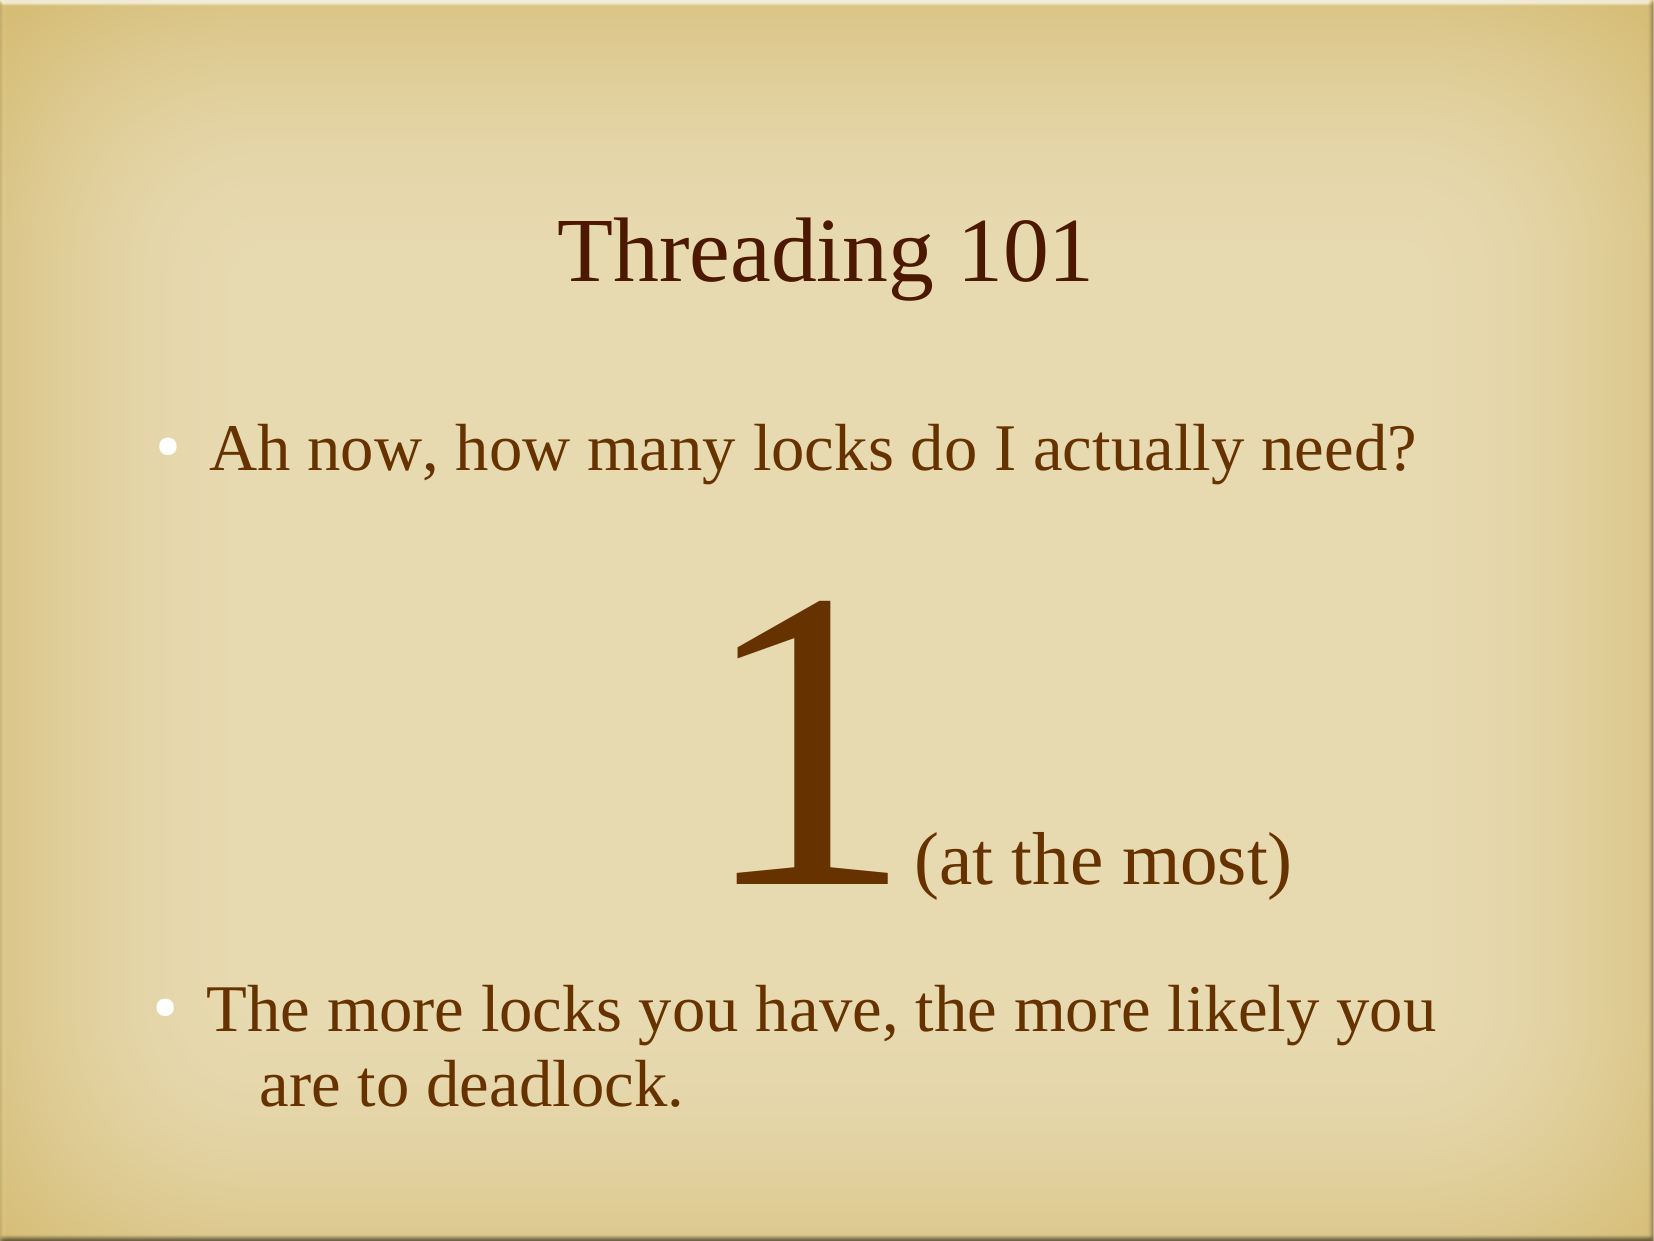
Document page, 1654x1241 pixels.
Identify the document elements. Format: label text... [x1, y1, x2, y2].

list Ah now, how many locks do I actually need? [120, 411, 1533, 501]
title Threading 101 [120, 147, 1533, 355]
picture [0, 0, 1654, 1241]
list 1(at the most) [120, 501, 1533, 978]
list The more locks you have, the more likely you are to deadlock. [118, 972, 1531, 1123]
